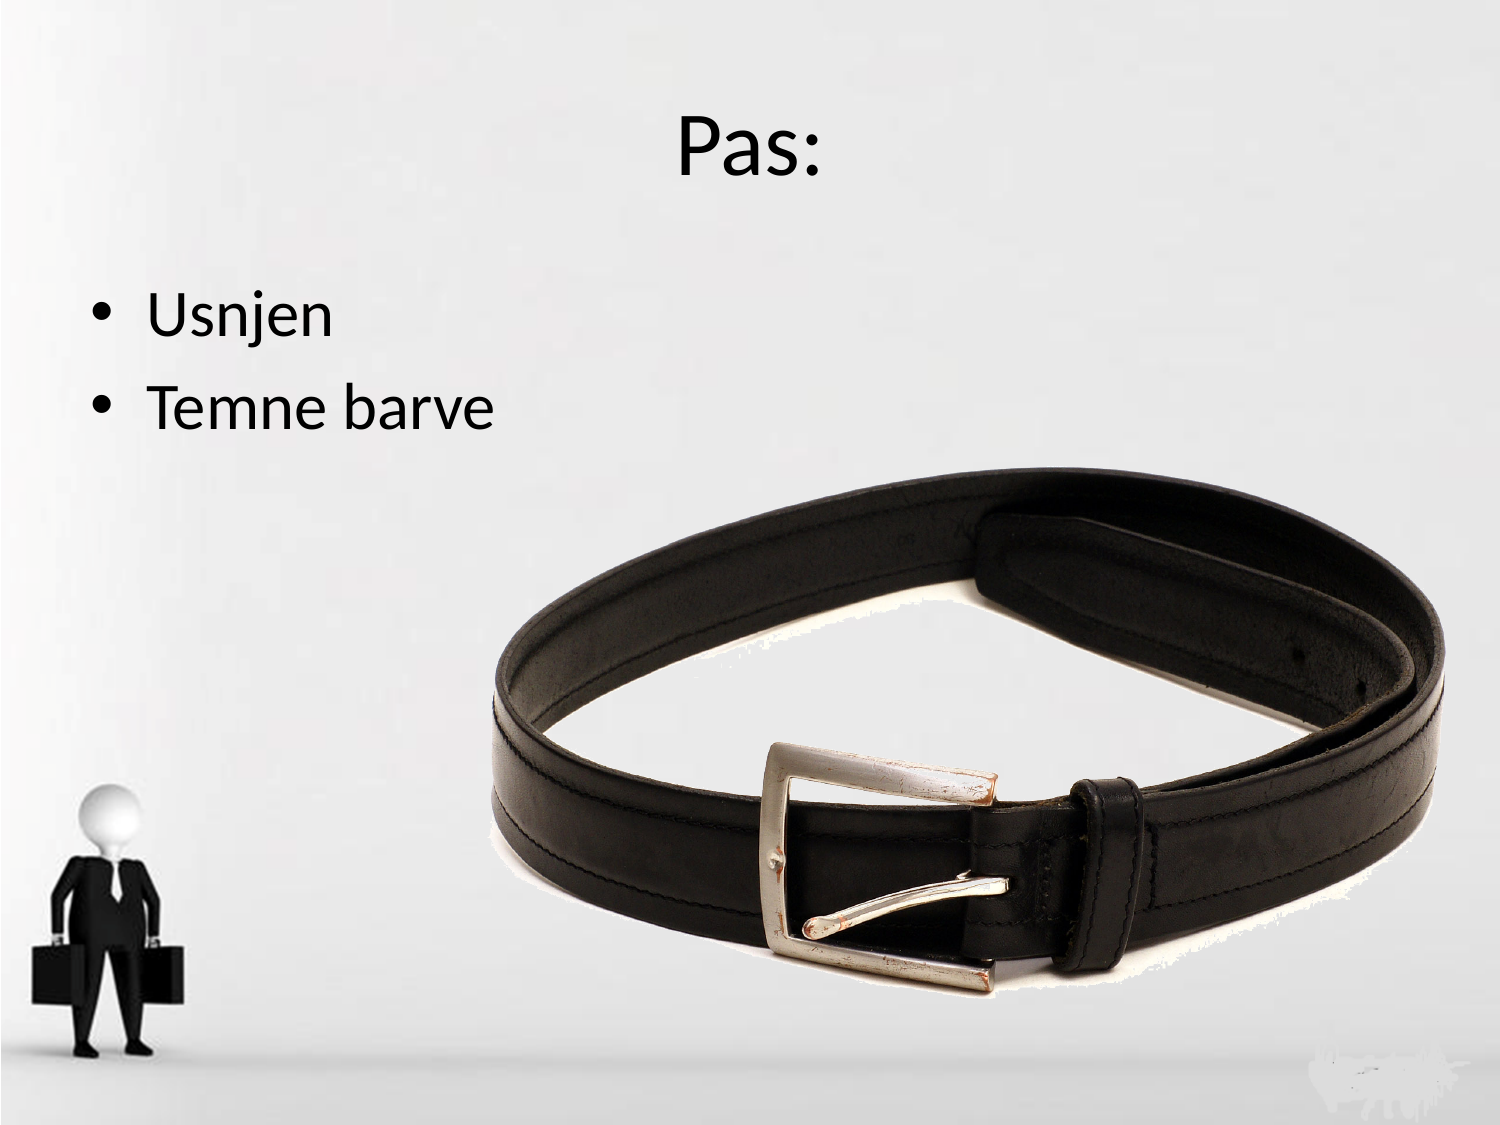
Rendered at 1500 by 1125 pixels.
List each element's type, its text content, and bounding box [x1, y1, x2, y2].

picture [1, 0, 1500, 1125]
list Usnjen Temne barve [75, 262, 1425, 1005]
title Pas: [75, 45, 1425, 233]
